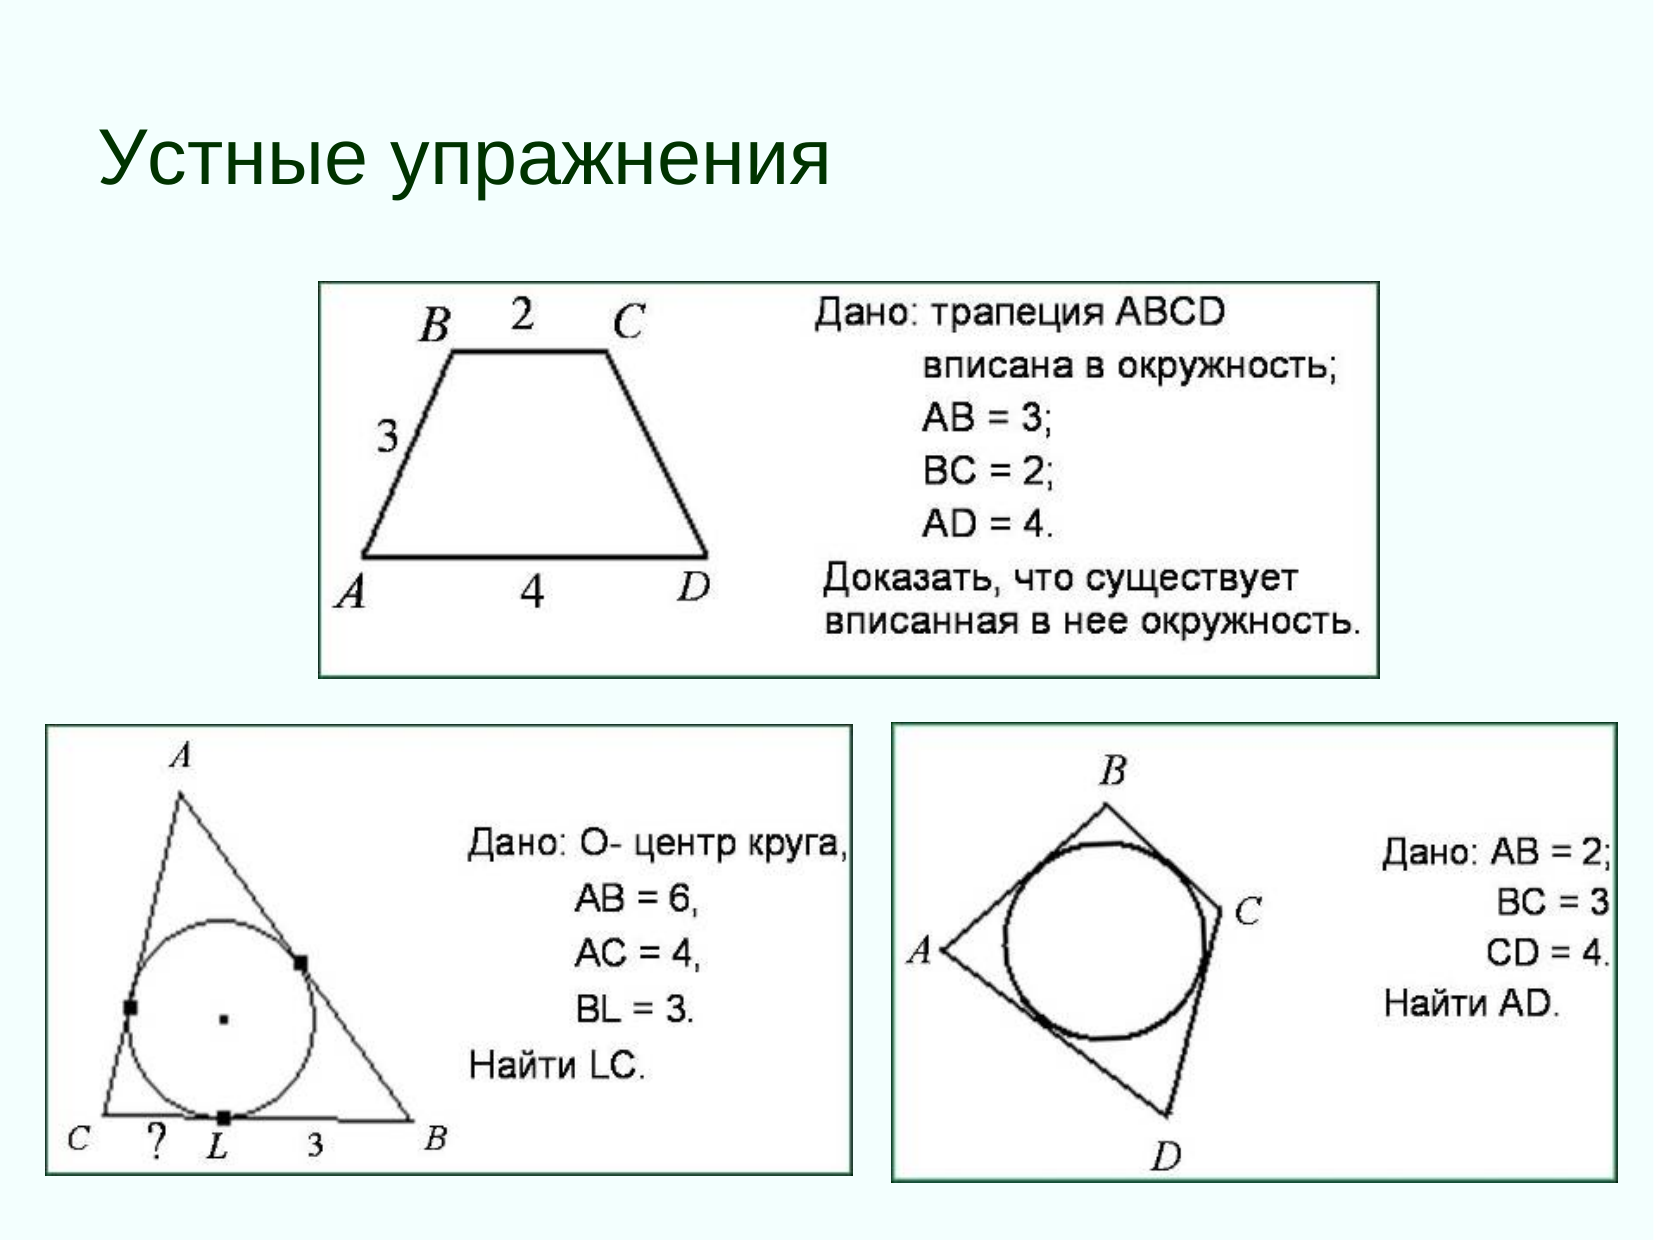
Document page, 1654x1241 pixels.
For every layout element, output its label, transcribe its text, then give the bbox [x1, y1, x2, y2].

title Устные упражнения [82, 49, 1571, 257]
picture [318, 281, 1380, 679]
picture [45, 724, 853, 1176]
picture [891, 722, 1618, 1183]
